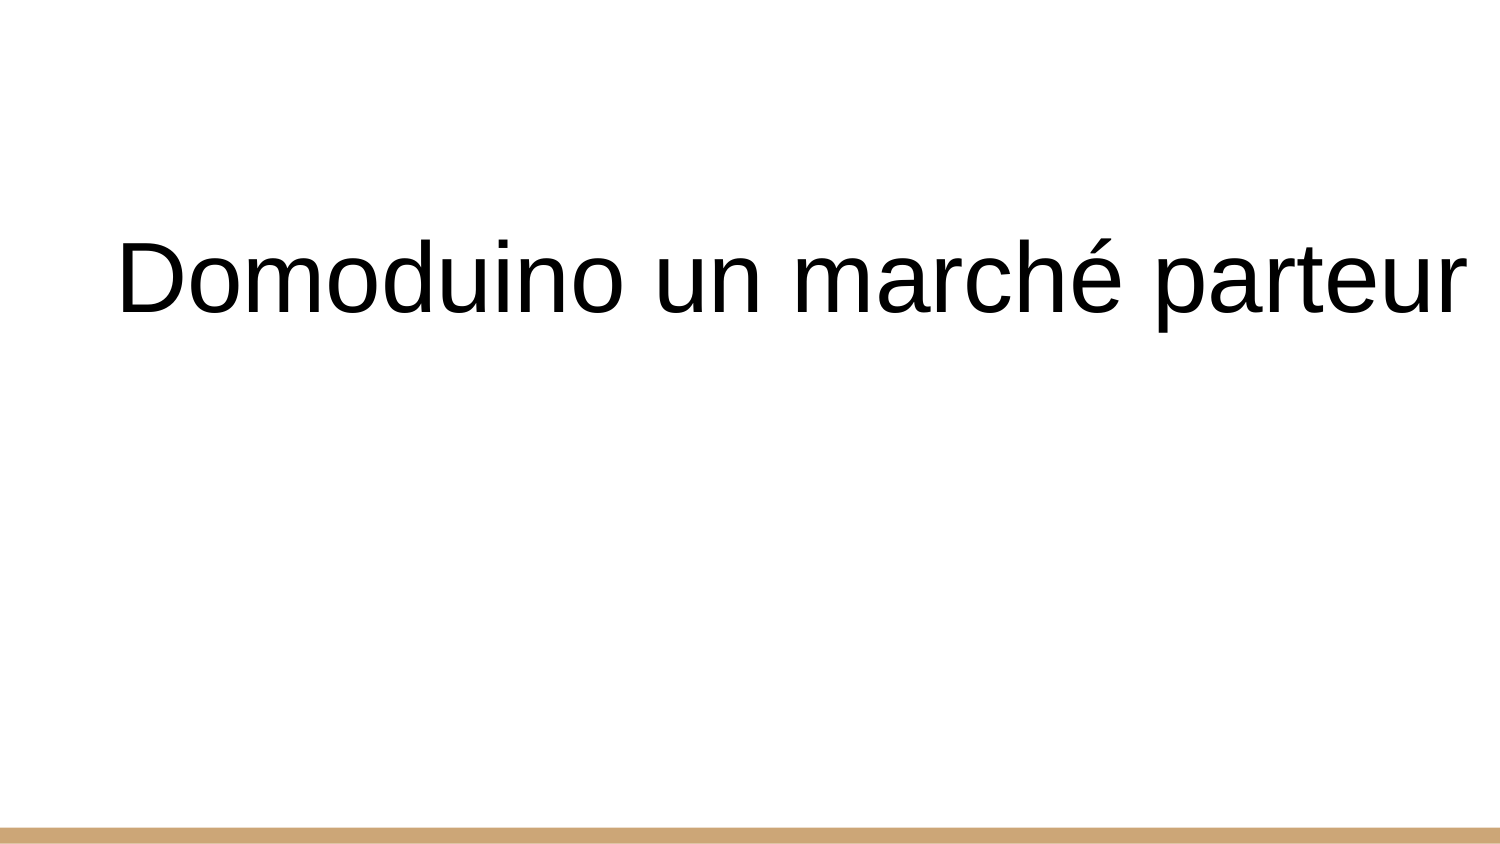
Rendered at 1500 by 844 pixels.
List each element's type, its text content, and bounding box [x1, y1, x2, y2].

title Domoduino un marché parteur [93, 273, 1492, 348]
